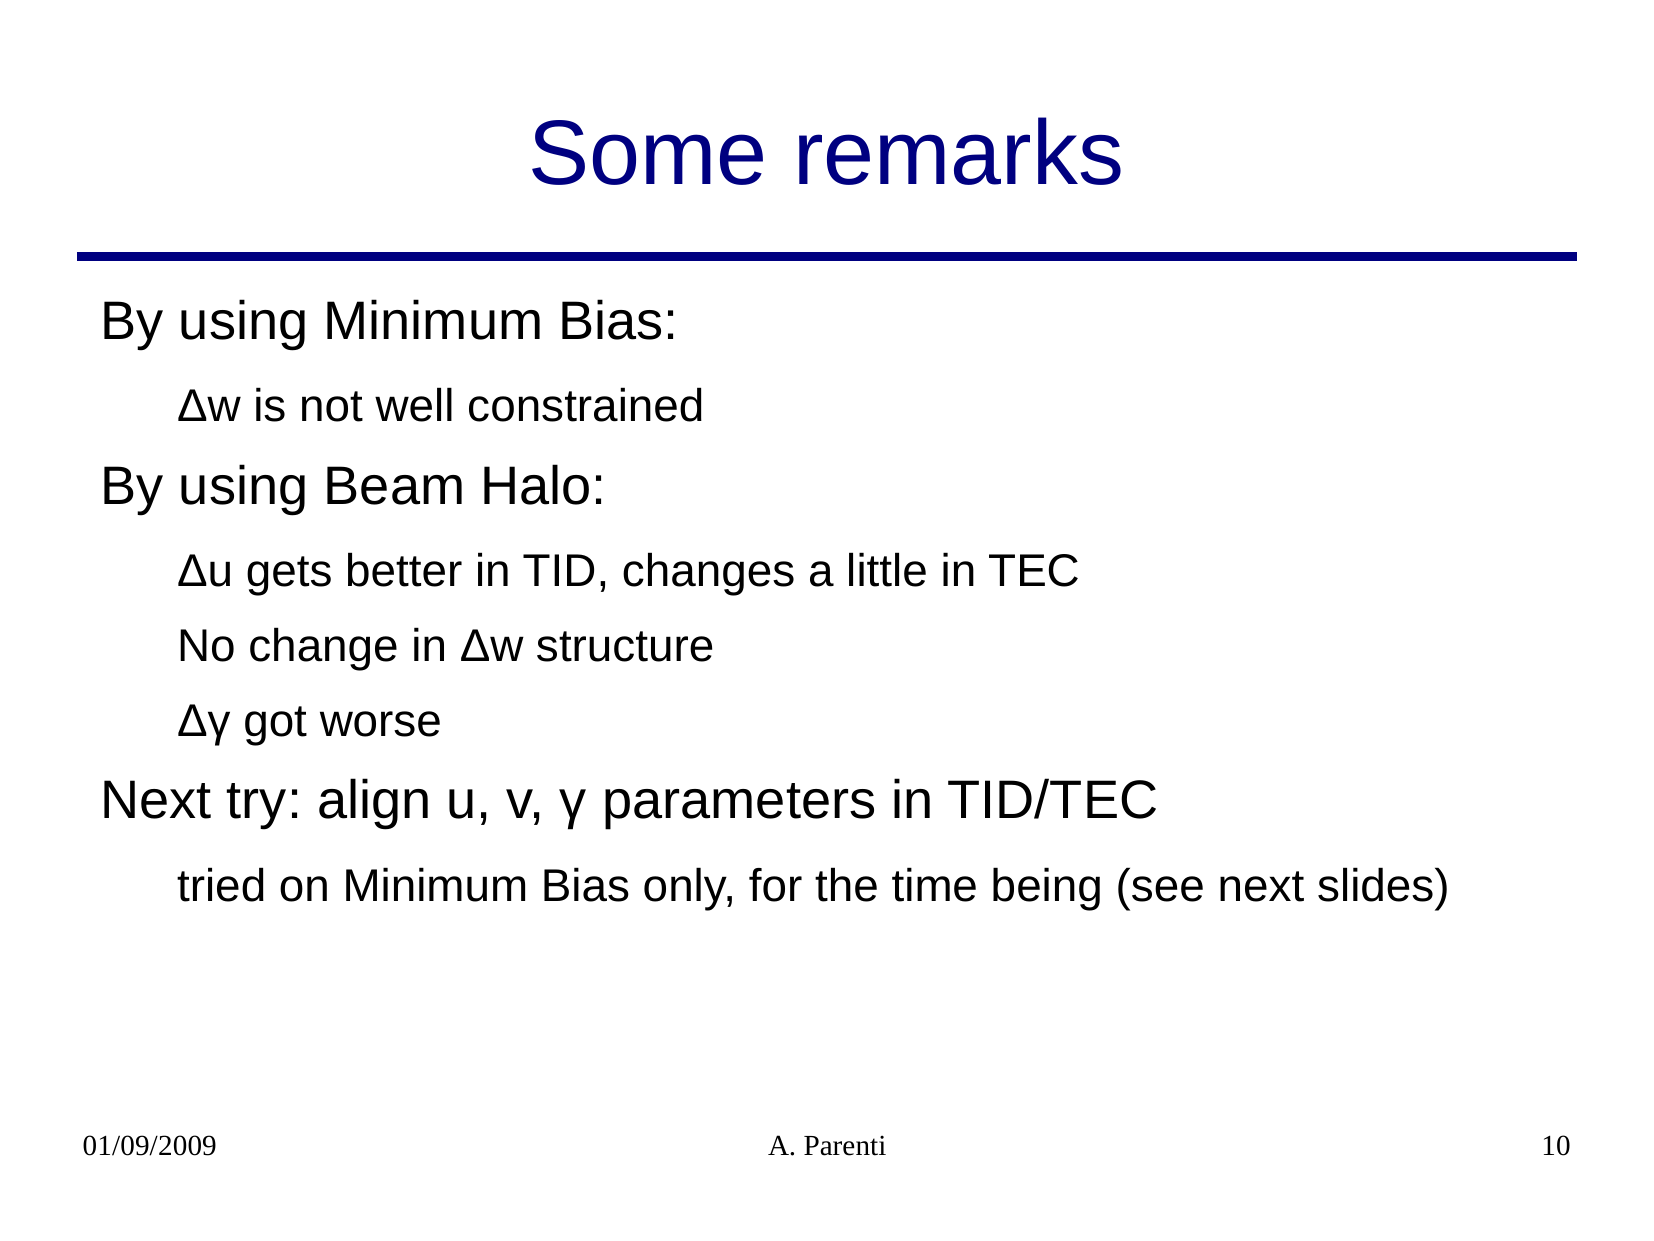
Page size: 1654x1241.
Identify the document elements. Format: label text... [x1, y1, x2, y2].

title Some remarks [82, 56, 1571, 250]
list By using Minimum Bias: Δw is not well constrained By using Beam Halo: Δu gets better in TID, changes a little in TEC No change in Δw structure Δγ got worse Next try: align u, v, γ parameters in TID/TEC tried on Minimum Bias only, for the time being (see next slides) [82, 290, 1571, 1094]
